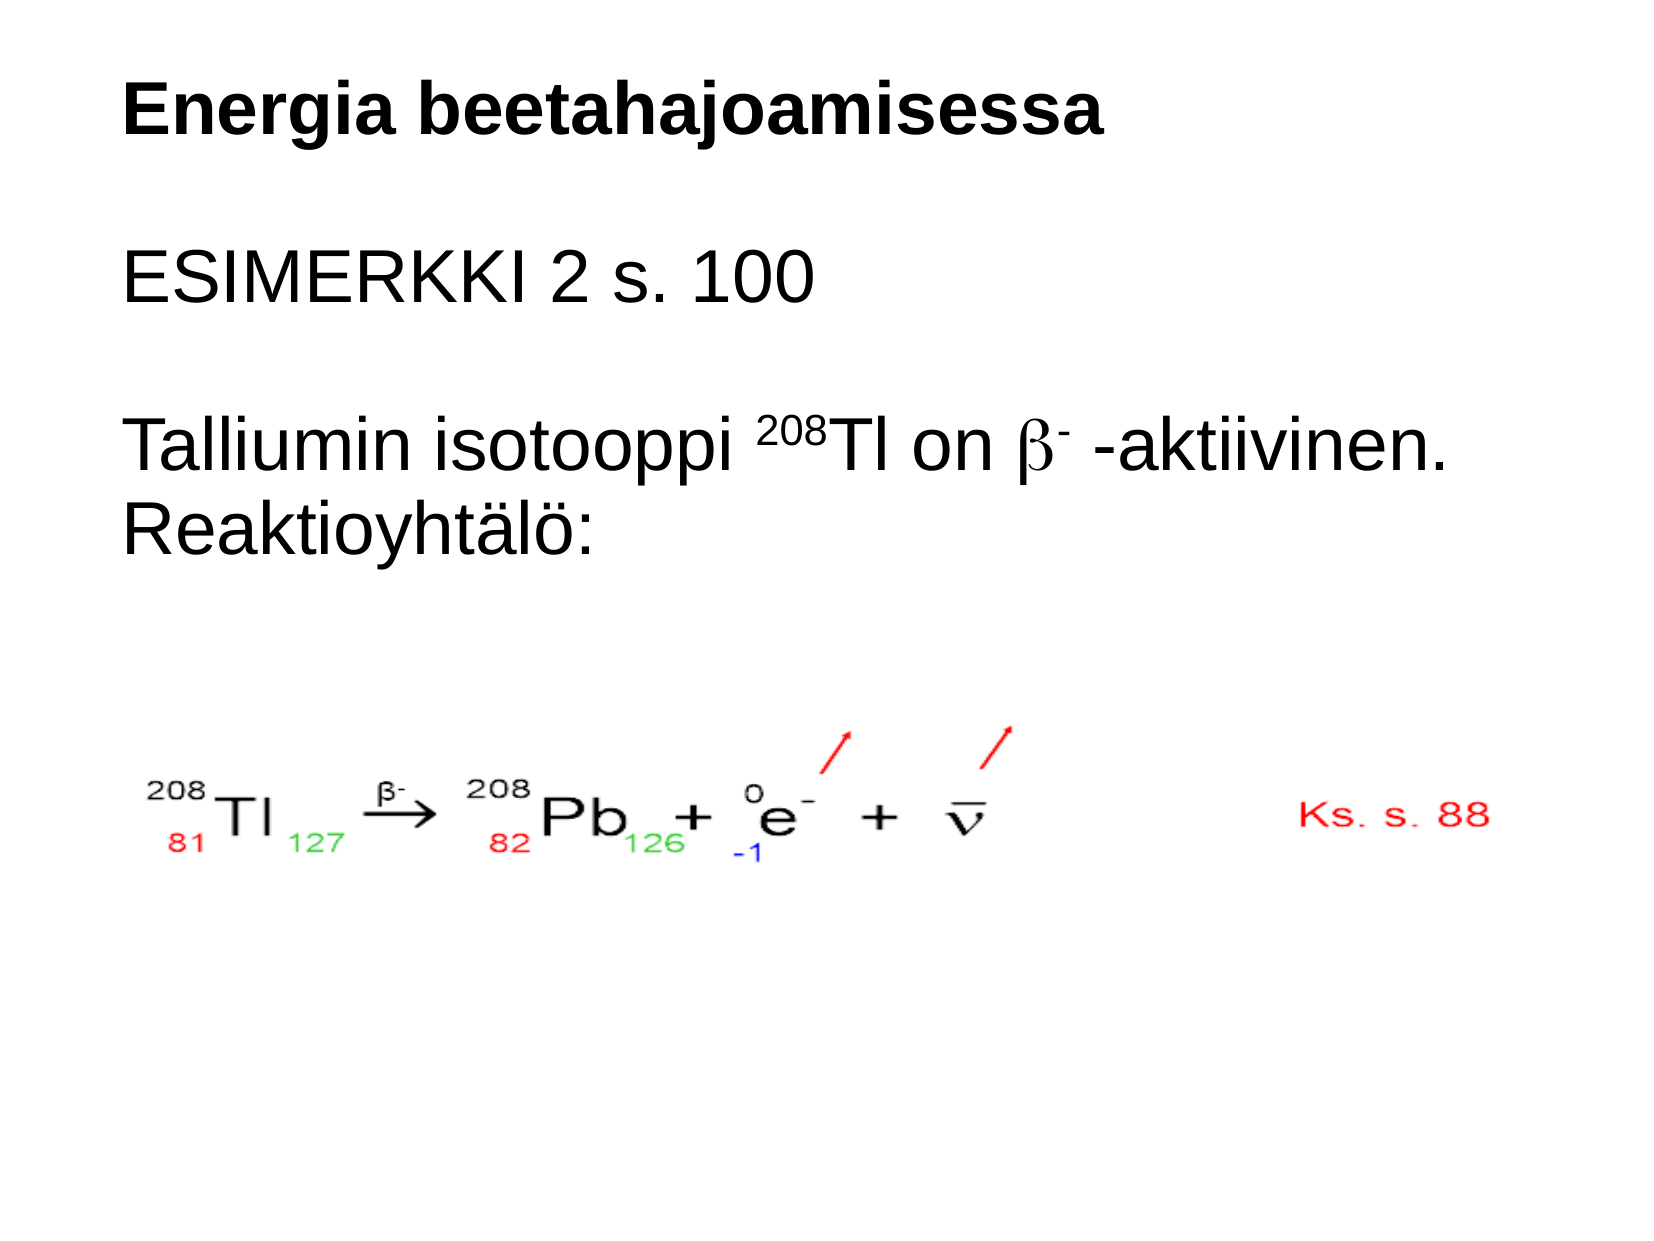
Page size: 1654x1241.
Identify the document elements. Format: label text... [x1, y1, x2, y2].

text_box Energia beetahajoamisessa ESIMERKKI 2 s. 100 Talliumin isotooppi 208Tl on b- -aktiivinen. Reaktioyhtälö: [106, 59, 1477, 586]
picture [82, 652, 1554, 898]
